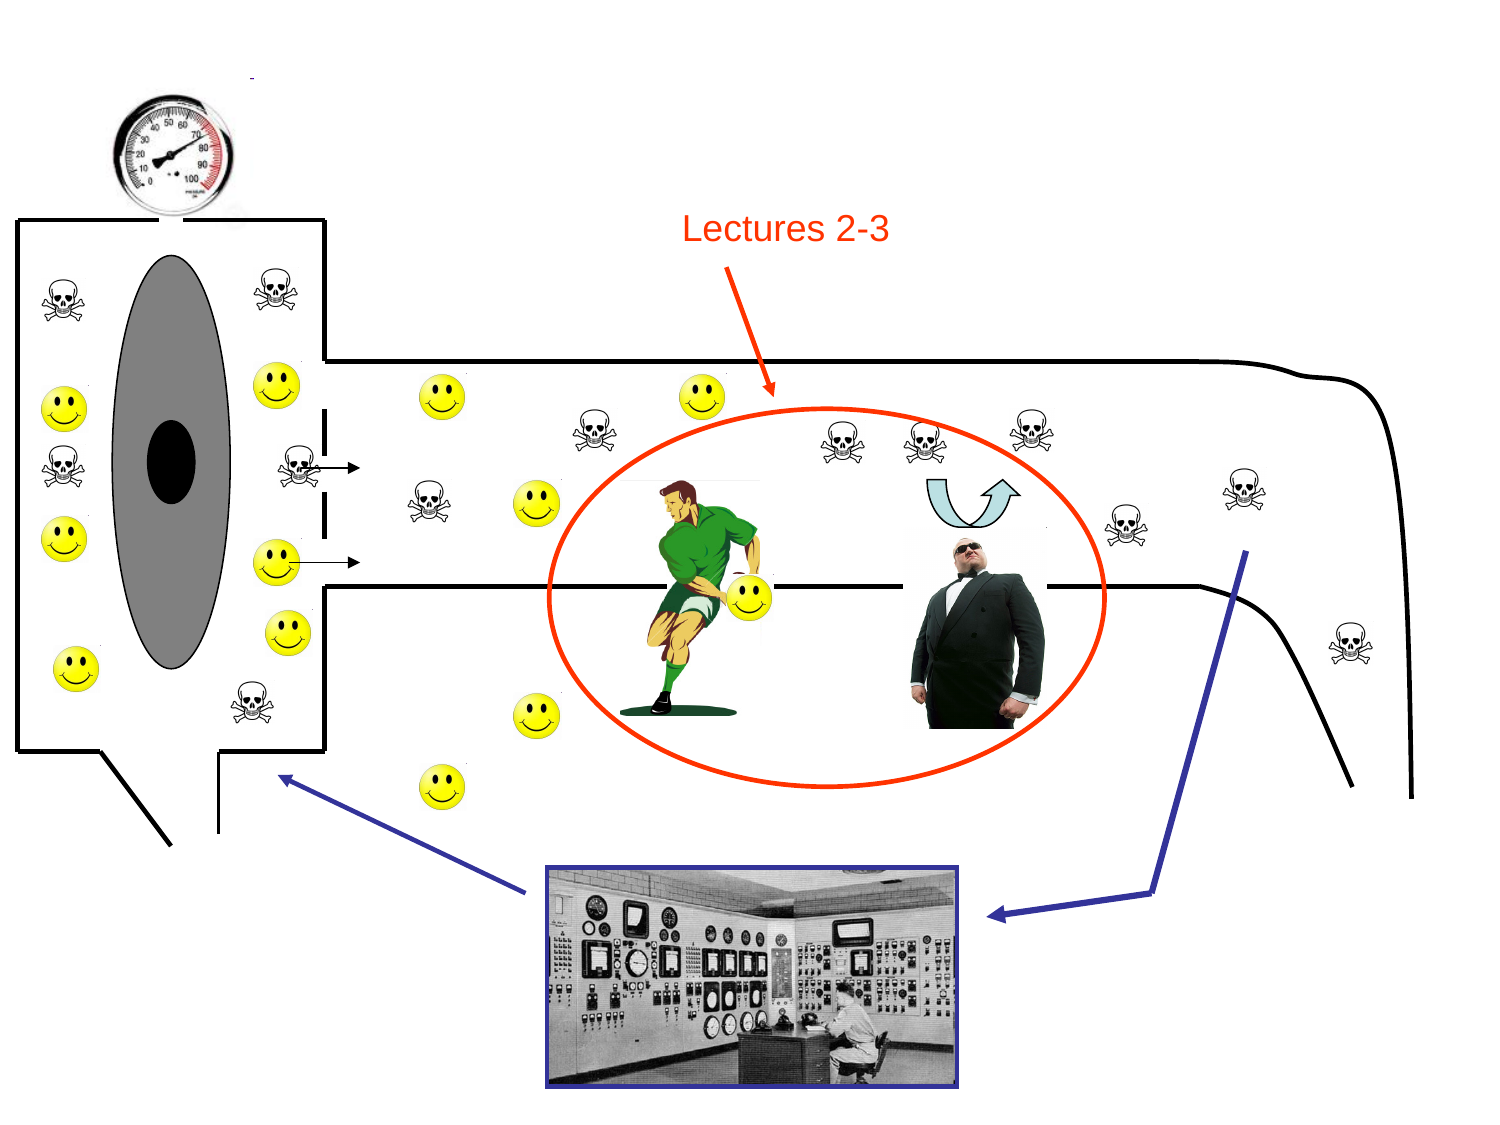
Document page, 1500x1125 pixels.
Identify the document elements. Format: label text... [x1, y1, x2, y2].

picture [230, 680, 275, 725]
picture [679, 373, 727, 421]
picture [1328, 621, 1374, 666]
picture [253, 361, 302, 410]
picture [1222, 467, 1267, 513]
picture [903, 527, 1047, 729]
picture [820, 420, 866, 465]
picture [100, 78, 254, 232]
picture [419, 763, 467, 811]
picture [253, 267, 299, 312]
picture [277, 444, 322, 489]
picture [726, 574, 774, 646]
chart [620, 479, 760, 716]
text_box [927, 479, 1020, 528]
picture [41, 278, 86, 323]
picture [53, 645, 101, 693]
picture [41, 444, 86, 489]
picture [41, 385, 89, 433]
picture [934, 420, 948, 424]
picture [513, 479, 562, 528]
picture [253, 538, 302, 587]
picture [1104, 503, 1149, 548]
picture [513, 692, 562, 740]
picture [903, 420, 948, 465]
text_box [112, 255, 231, 669]
picture [1032, 717, 1047, 729]
picture [1009, 408, 1055, 453]
picture [265, 609, 313, 658]
picture [549, 869, 955, 1085]
picture [41, 515, 89, 563]
picture [572, 408, 618, 453]
picture [419, 373, 467, 421]
text_box Lectures 2-3 [667, 196, 1128, 326]
picture [407, 479, 452, 524]
